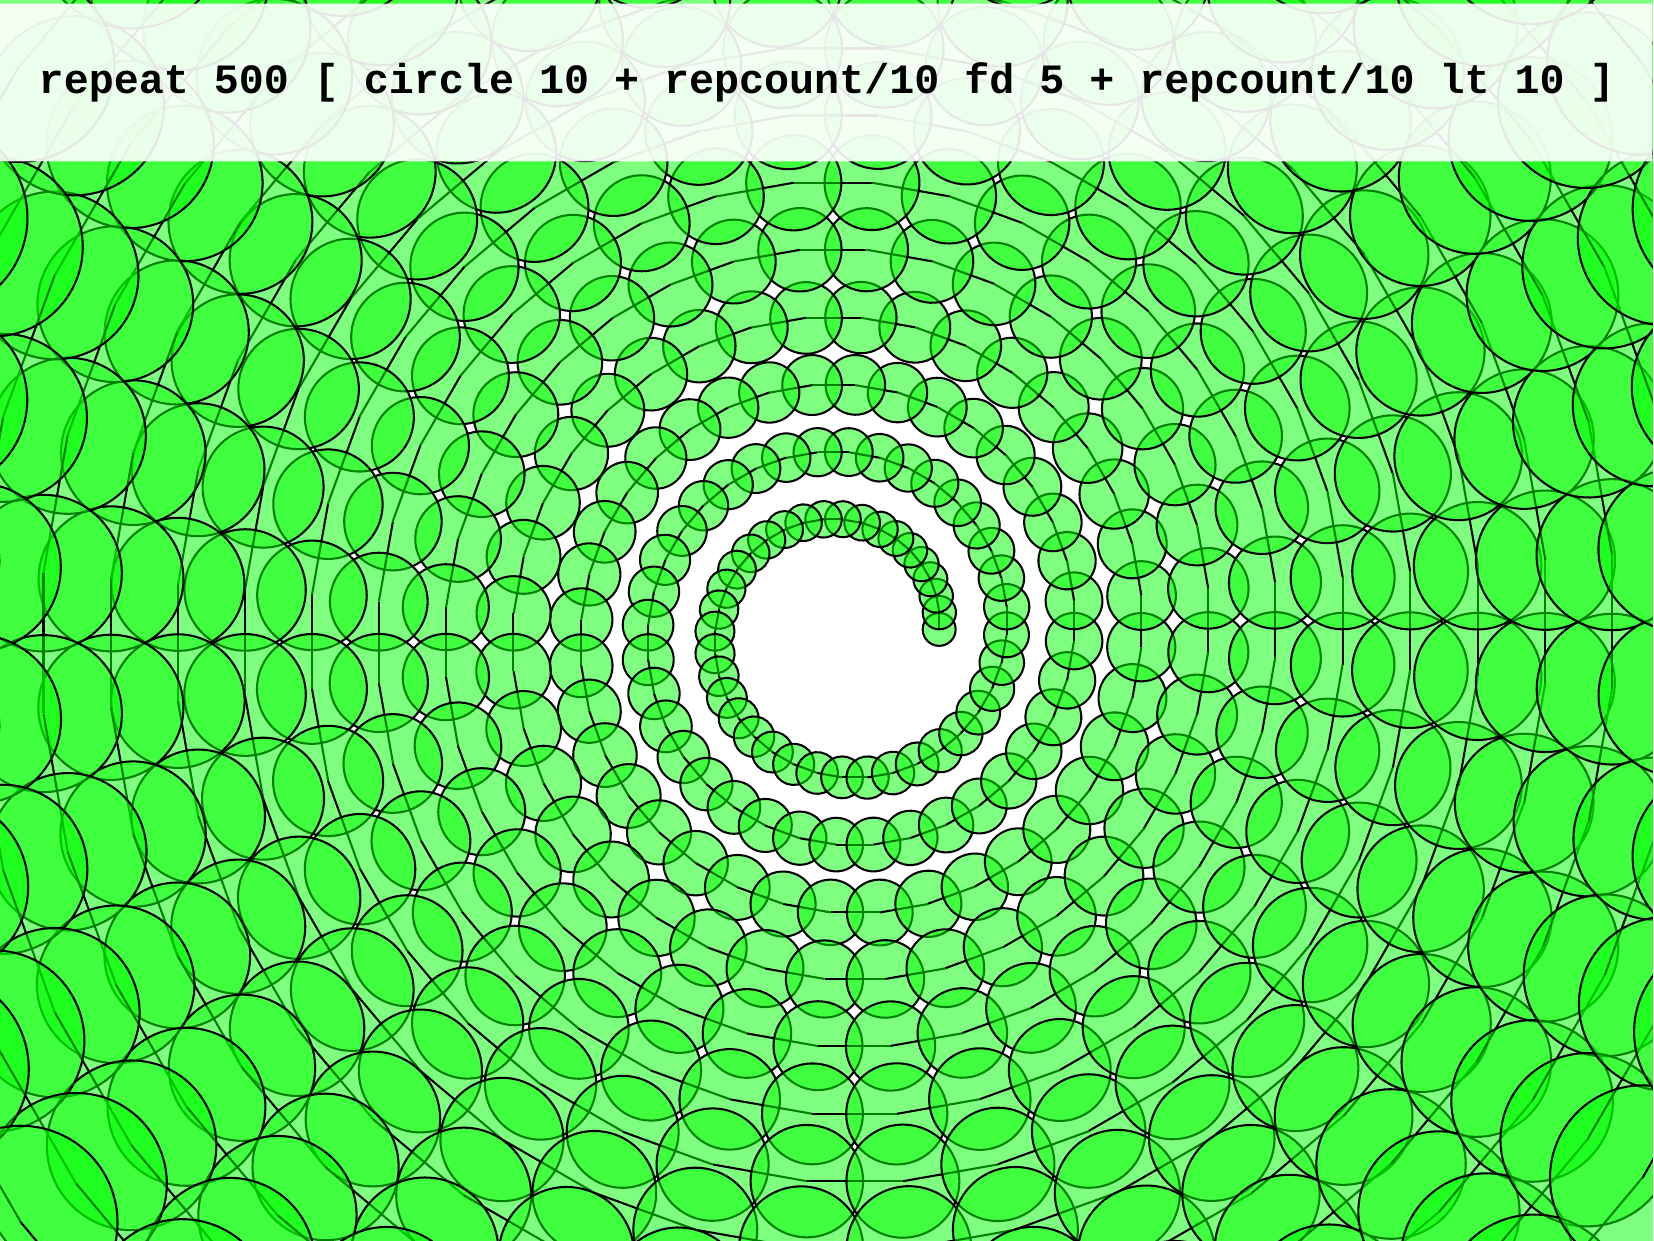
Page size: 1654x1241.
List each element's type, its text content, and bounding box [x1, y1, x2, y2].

title repeat 500 [ circle 10 + repcount/10 fd 5 + repcount/10 lt 10 ] [0, 3, 1653, 162]
text_box [0, 162, 1653, 1241]
